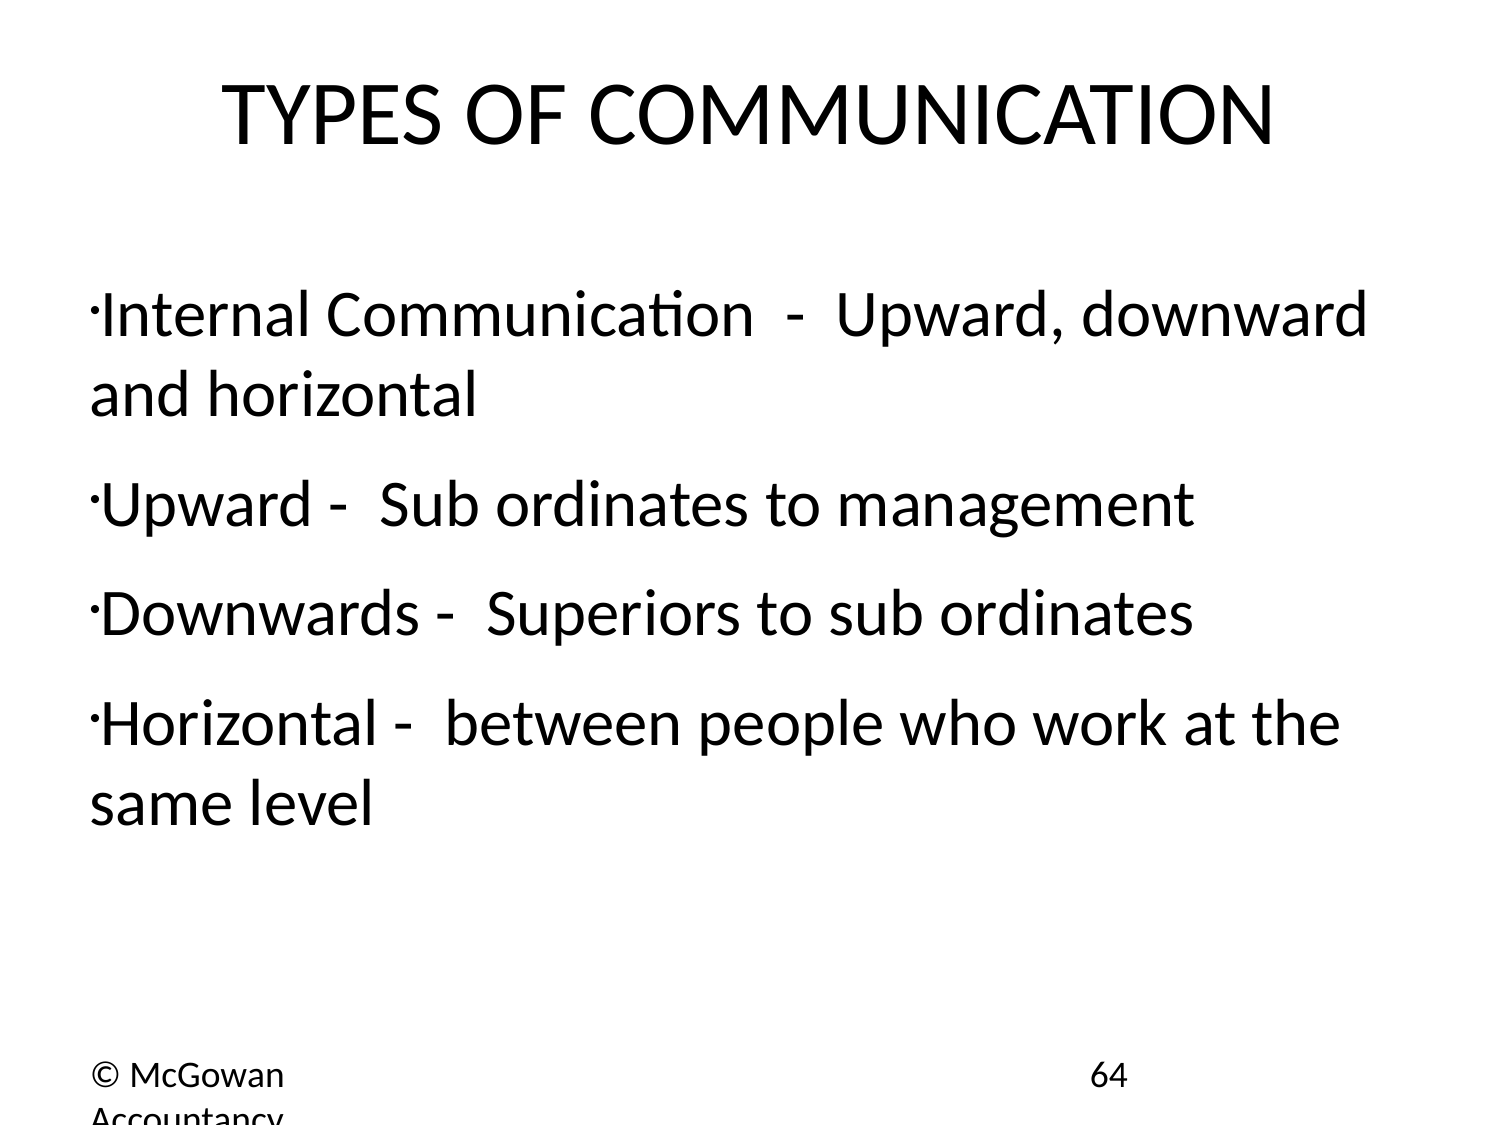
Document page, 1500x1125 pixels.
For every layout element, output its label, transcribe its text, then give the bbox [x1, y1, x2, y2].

text_box [1074, 1042, 1425, 1103]
text_box © McGowan Accountancy Services [75, 1042, 425, 1103]
list Internal Communication - Upward, downward and horizontal Upward - Sub ordinates to management Downwards - Superiors to sub ordinates Horizontal - between people who work at the same level [75, 262, 1425, 1005]
title TYPES OF COMMUNICATION [75, 45, 1425, 233]
